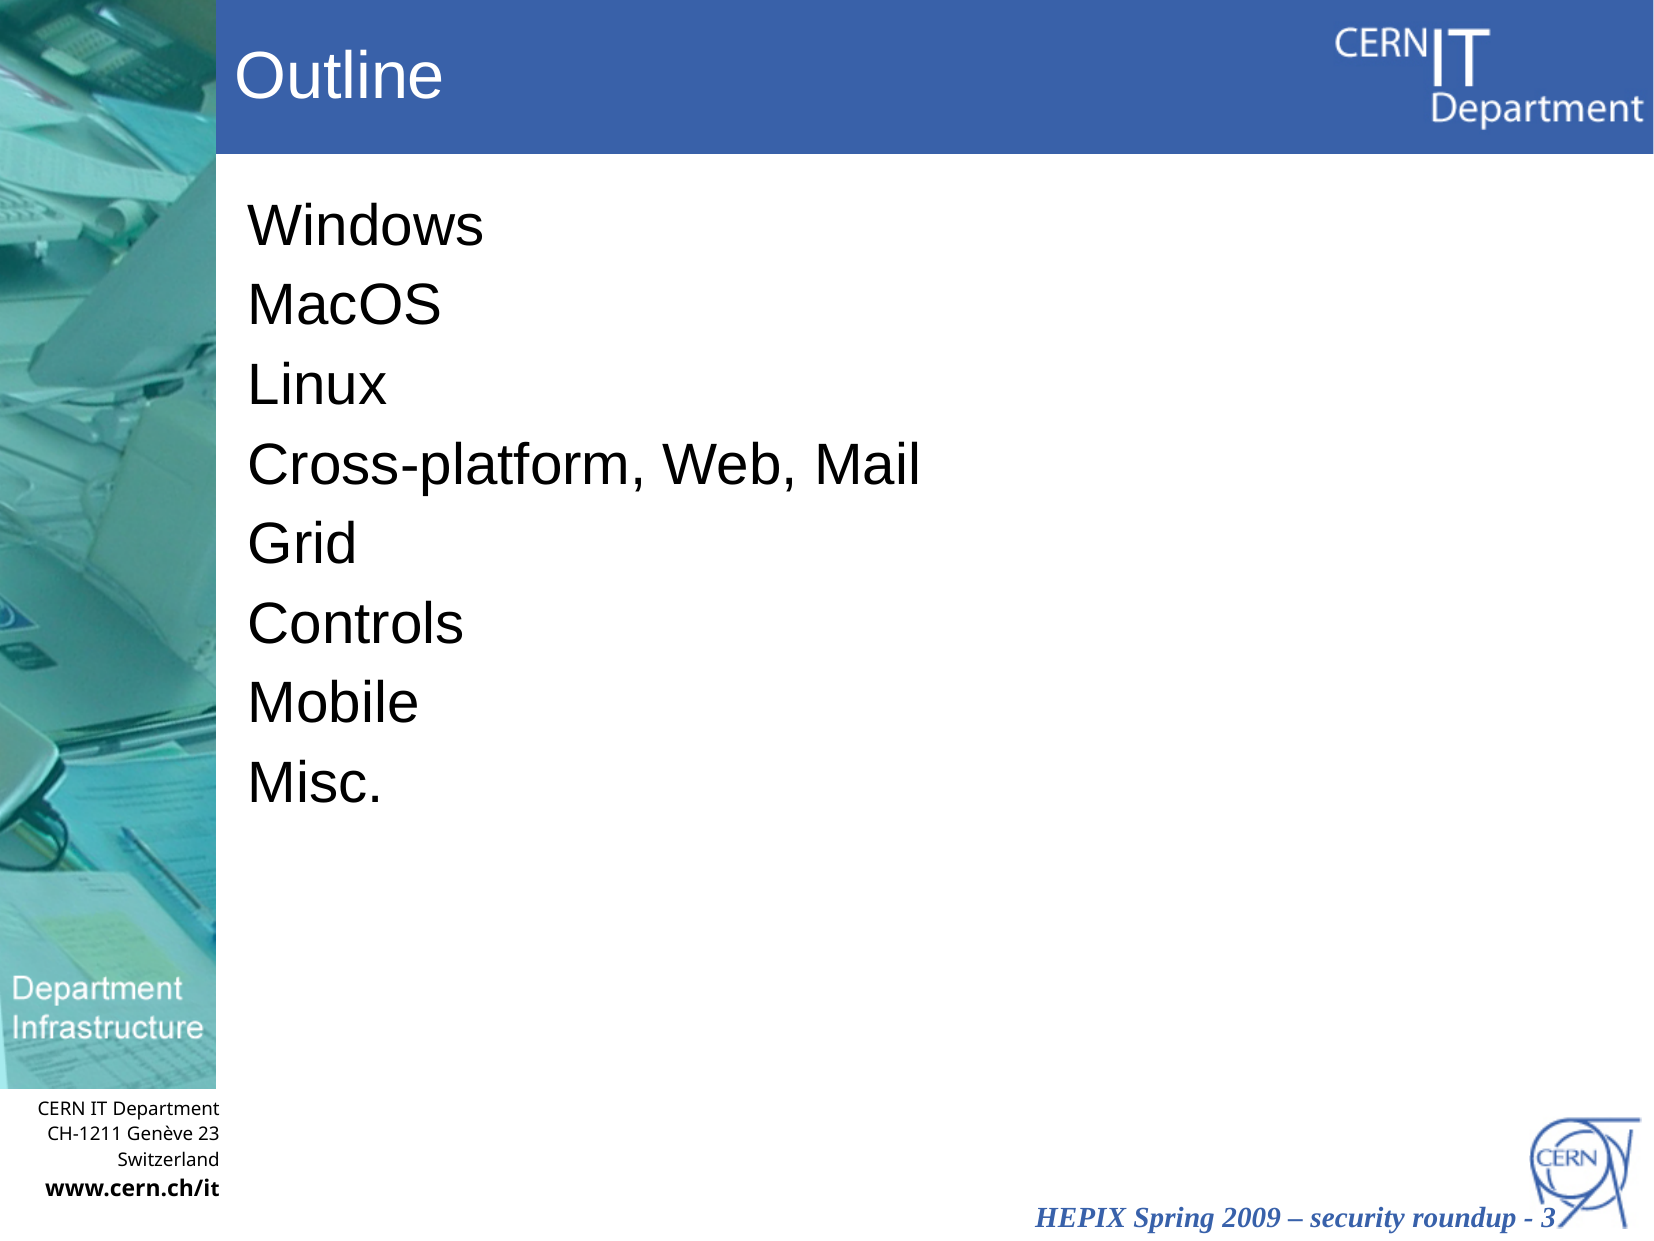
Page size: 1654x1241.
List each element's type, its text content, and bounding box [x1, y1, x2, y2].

list Windows MacOS Linux Cross-platform, Web, Mail Grid Controls Mobile Misc. [247, 192, 1613, 1148]
picture [216, 0, 1654, 154]
title Outline [234, 7, 1241, 143]
picture [1529, 1116, 1642, 1229]
